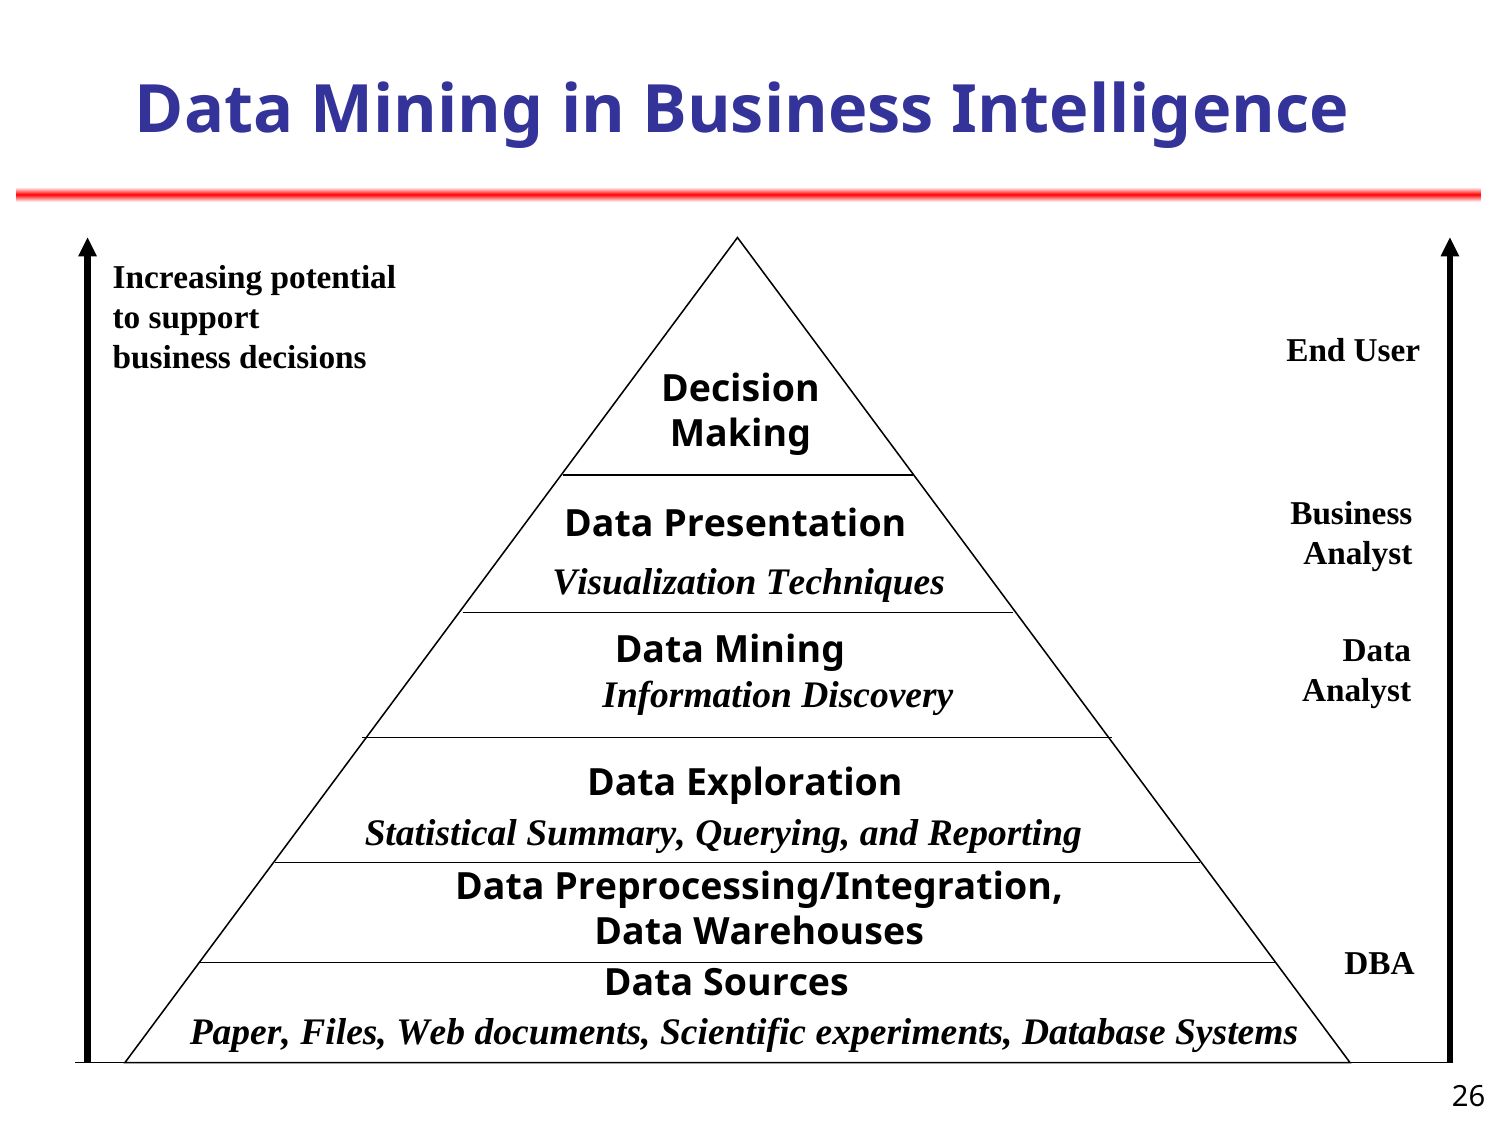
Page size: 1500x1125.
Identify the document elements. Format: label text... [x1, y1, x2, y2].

text_box Increasing potential to support business decisions [98, 247, 412, 383]
text_box End User [1271, 320, 1436, 377]
text_box <number> [1343, 1050, 1447, 1062]
text_box Data Sources [589, 949, 865, 999]
text_box Data Preprocessing/Integration, Data Warehouses [440, 854, 1079, 960]
text_box Visualization Techniques [537, 549, 961, 611]
text_box Paper, Files, Web documents, Scientific experiments, Database Systems [174, 999, 1343, 1061]
text_box Data Mining [600, 617, 893, 662]
text_box Decision Making [629, 355, 852, 462]
text_box Data Presentation [549, 490, 922, 549]
text_box Business Analyst [1271, 483, 1428, 579]
title Data Mining in Business Intelligence [37, 58, 1463, 154]
text_box Information Discovery [587, 662, 969, 723]
text_box Statistical Summary, Querying, and Reporting [350, 799, 1101, 861]
text_box DBA [1329, 933, 1430, 989]
text_box Data Analyst [1286, 620, 1427, 717]
text_box <number> [1187, 1050, 1500, 1125]
text_box Data Exploration [552, 749, 938, 799]
